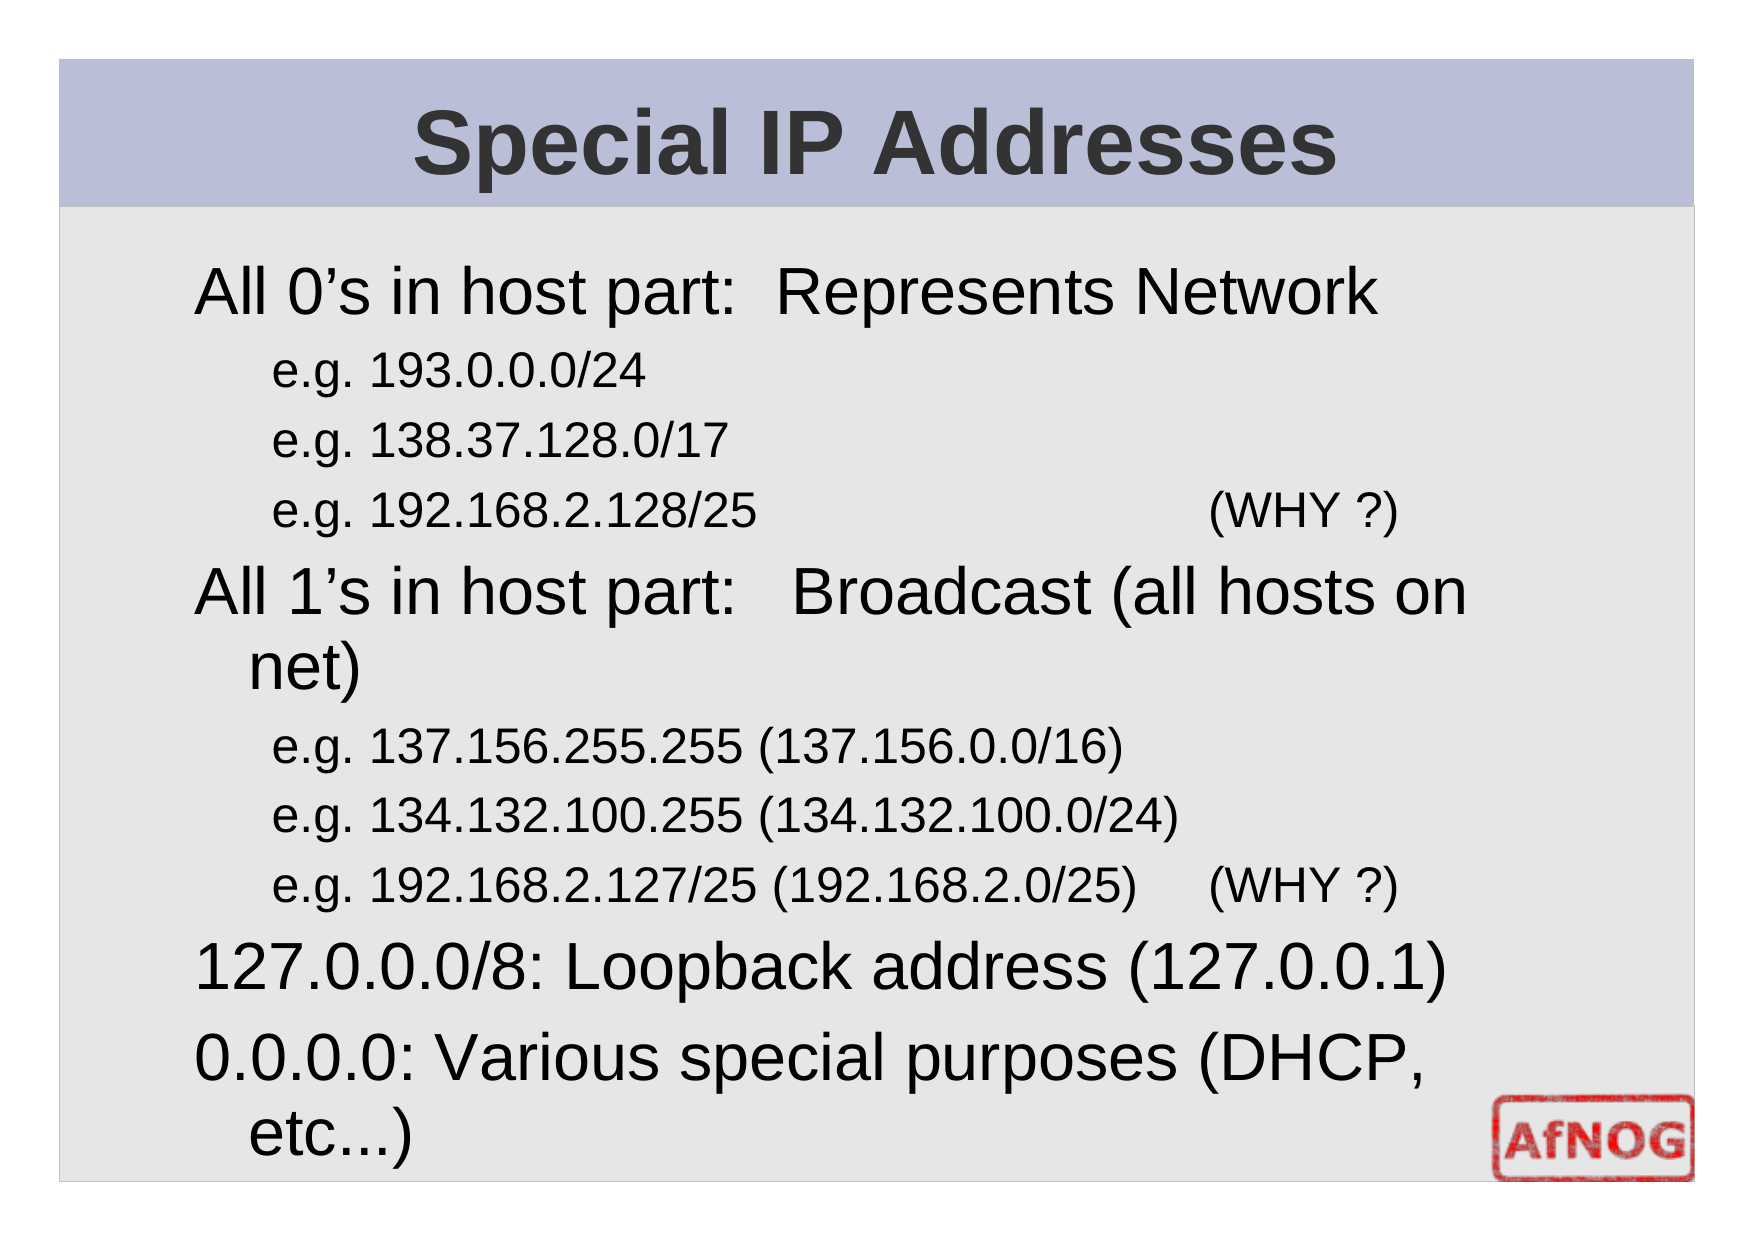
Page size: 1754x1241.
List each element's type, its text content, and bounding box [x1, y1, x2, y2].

list All 0’s in host part: Represents Network e.g. 193.0.0.0/24 e.g. 138.37.128.0/17 e.g. 192.168.2.128/25 (WHY ?) All 1’s in host part: Broadcast (all hosts on net) e.g. 137.156.255.255 (137.156.0.0/16) e.g. 134.132.100.255 (134.132.100.0/24) e.g. 192.168.2.127/25 (192.168.2.0/25) (WHY ?) 127.0.0.0/8: Loopback address (127.0.0.1) 0.0.0.0: Various special purposes (DHCP, etc...) [177, 253, 1601, 1193]
title Special IP Addresses [59, 48, 1695, 237]
picture [1601, 1092, 1695, 1182]
